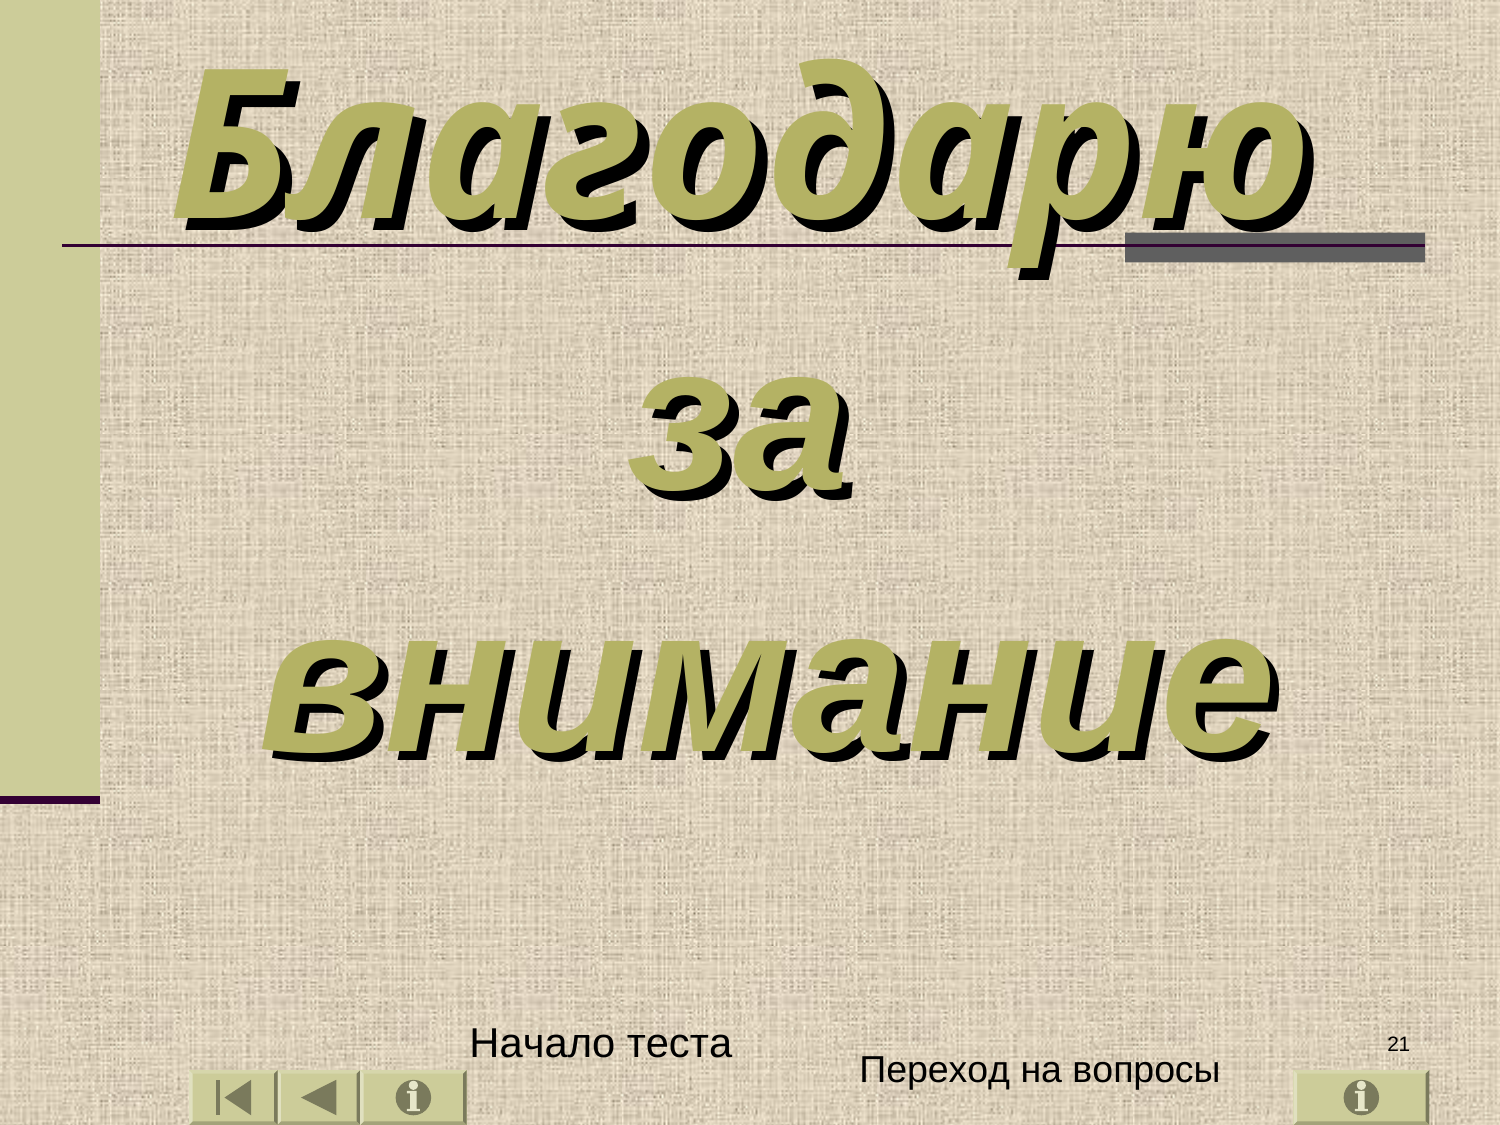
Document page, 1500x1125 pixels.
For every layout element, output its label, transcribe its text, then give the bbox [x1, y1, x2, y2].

text_box Переход на вопросы [844, 1040, 1294, 1099]
list Благодарю за внимание [88, 7, 1447, 806]
text_box [279, 1070, 360, 1125]
picture [0, 0, 1500, 1125]
text_box [190, 1070, 278, 1125]
text_box [362, 1074, 467, 1125]
text_box [1295, 1070, 1430, 1125]
text_box Начало теста [454, 1012, 751, 1075]
